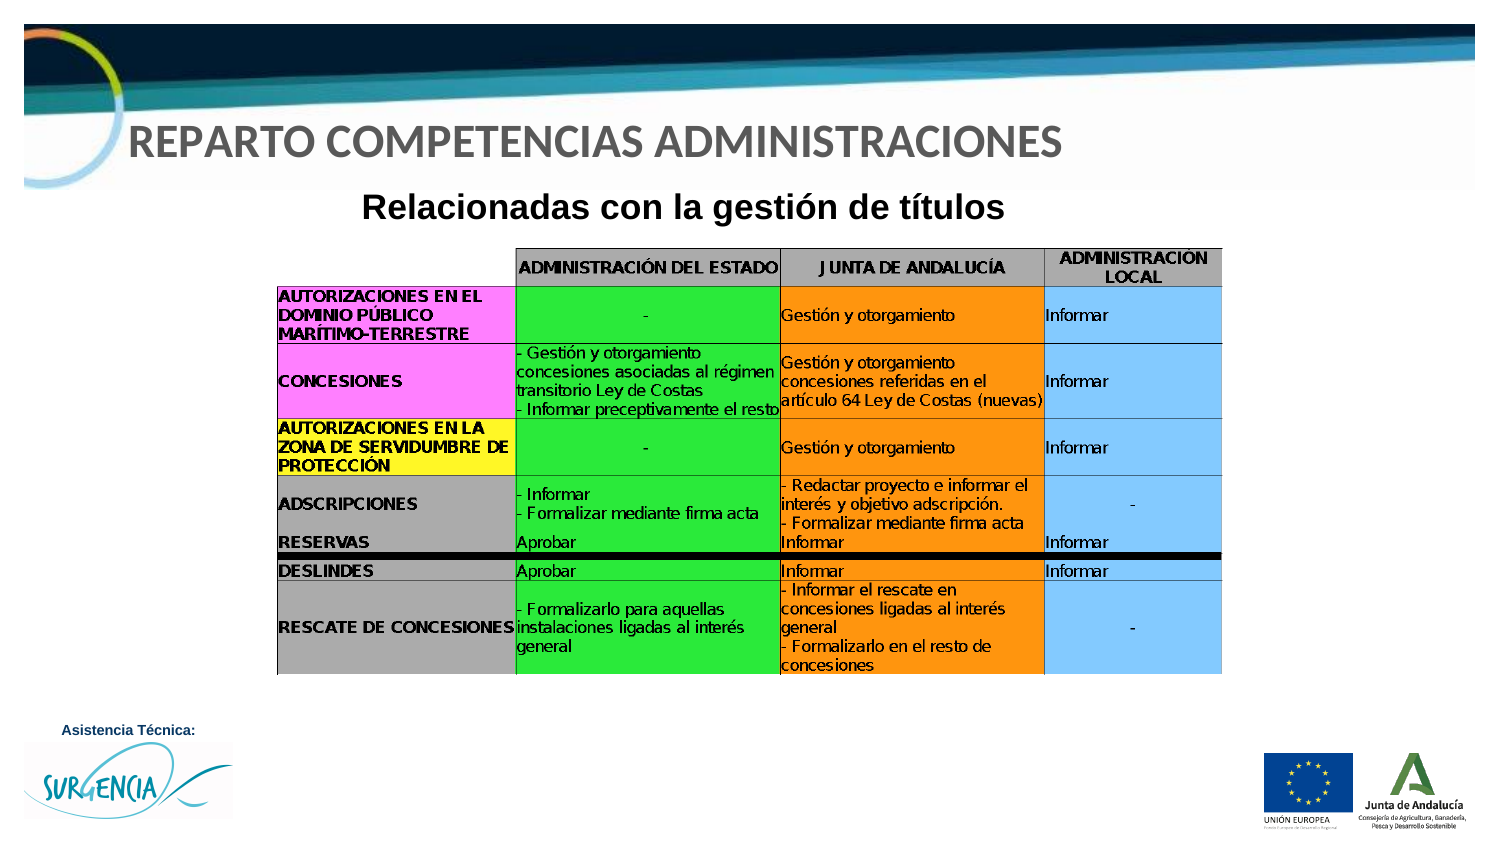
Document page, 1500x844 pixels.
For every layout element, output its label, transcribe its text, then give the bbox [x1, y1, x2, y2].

text_box REPARTO COMPETENCIAS ADMINISTRACIONES [128, 90, 1163, 191]
text_box Asistencia Técnica: [41, 705, 216, 754]
picture [24, 742, 233, 819]
picture [24, 24, 1475, 190]
text_box Relacionadas con la gestión de títulos [361, 191, 1139, 235]
picture [277, 248, 1223, 692]
picture [1264, 753, 1476, 830]
